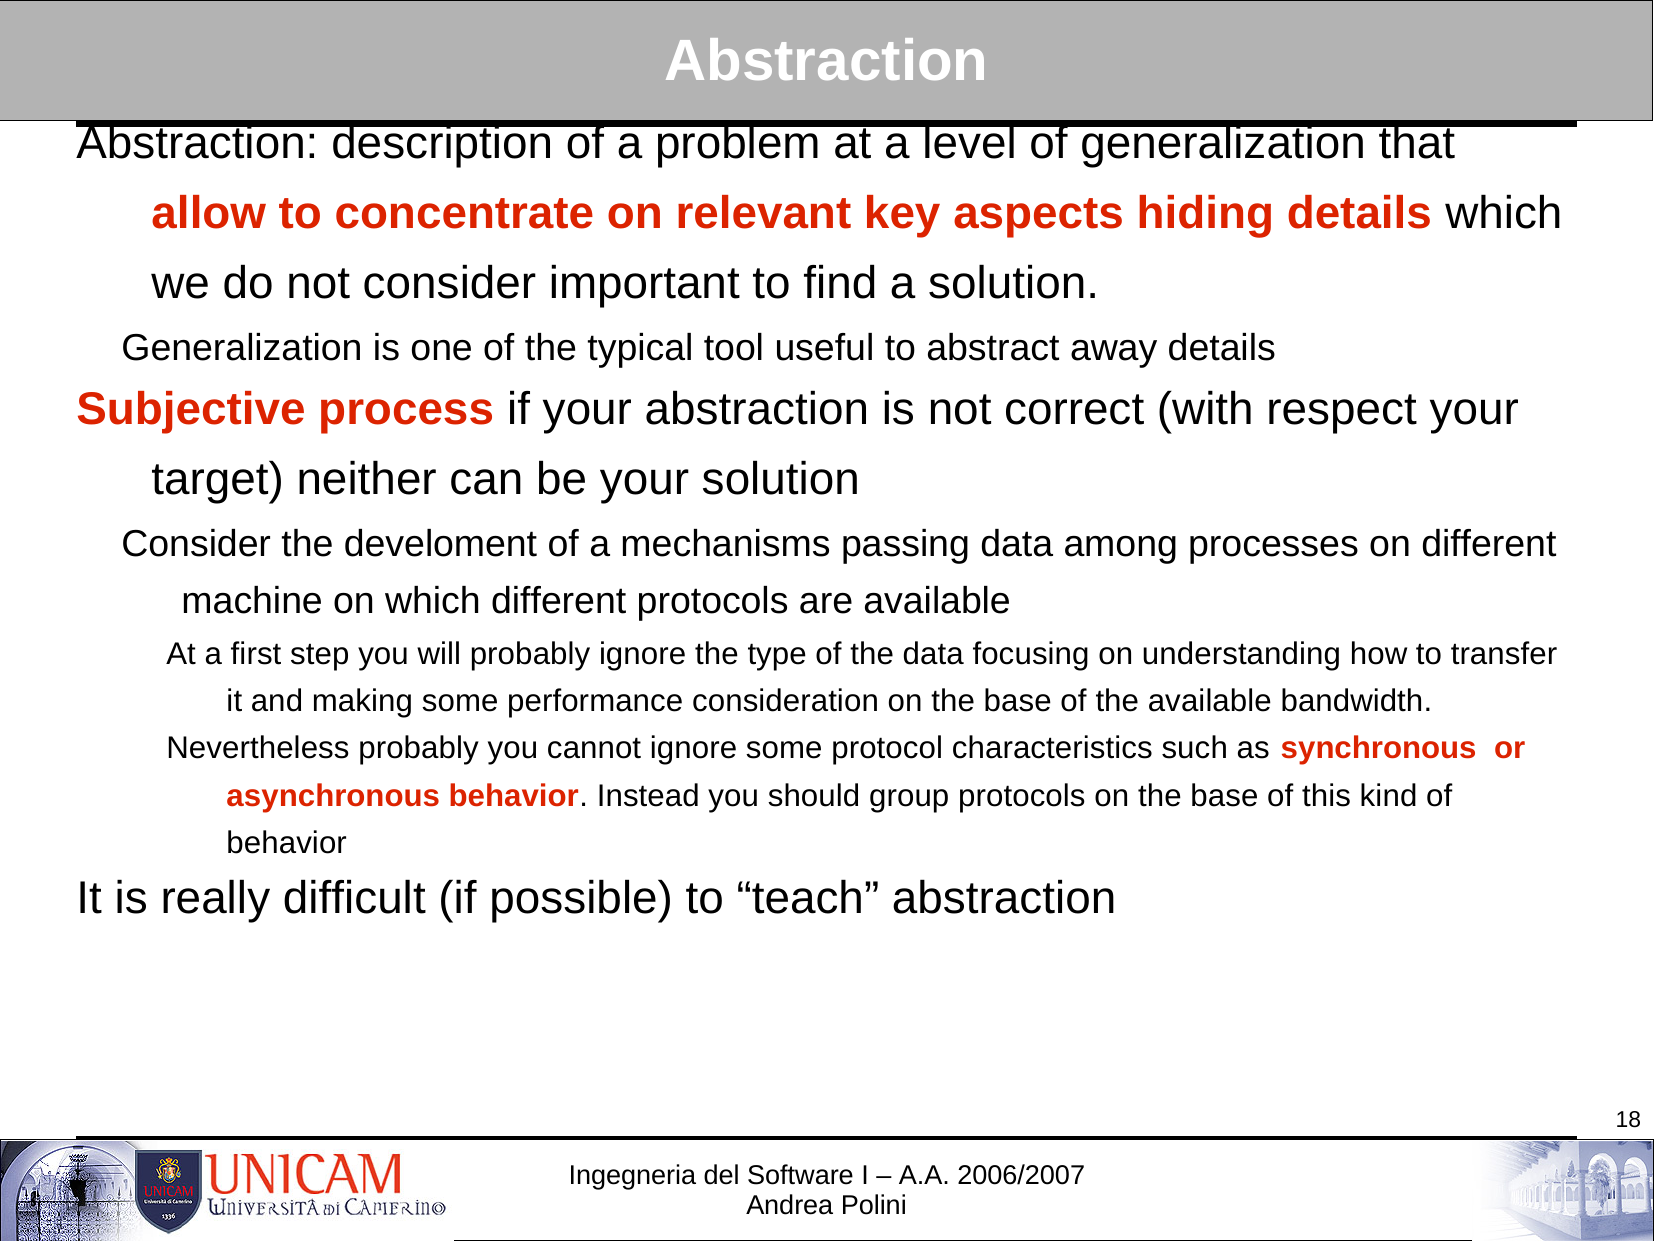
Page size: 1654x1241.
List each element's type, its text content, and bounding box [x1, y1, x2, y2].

list Abstraction: description of a problem at a level of generalization that allow to concentrate on relevant key aspects hiding details which we do not consider important to find a solution. Generalization is one of the typical tool useful to abstract away details Subjective process if your abstraction is not correct (with respect your target) neither can be your solution Consider the develoment of a mechanisms passing data among processes on different machine on which different protocols are available At a first step you will probably ignore the type of the data focusing on understanding how to transfer it and making some performance consideration on the base of the available bandwidth. Nevertheless probably you cannot ignore some protocol characteristics such as synchronous or asynchronous behavior. Instead you should group protocols on the base of this kind of behavior It is really difficult (if possible) to “teach” abstraction [76, 117, 1577, 1147]
title Abstraction [0, 0, 1653, 121]
picture [1472, 1141, 1653, 1241]
picture [0, 1141, 454, 1241]
